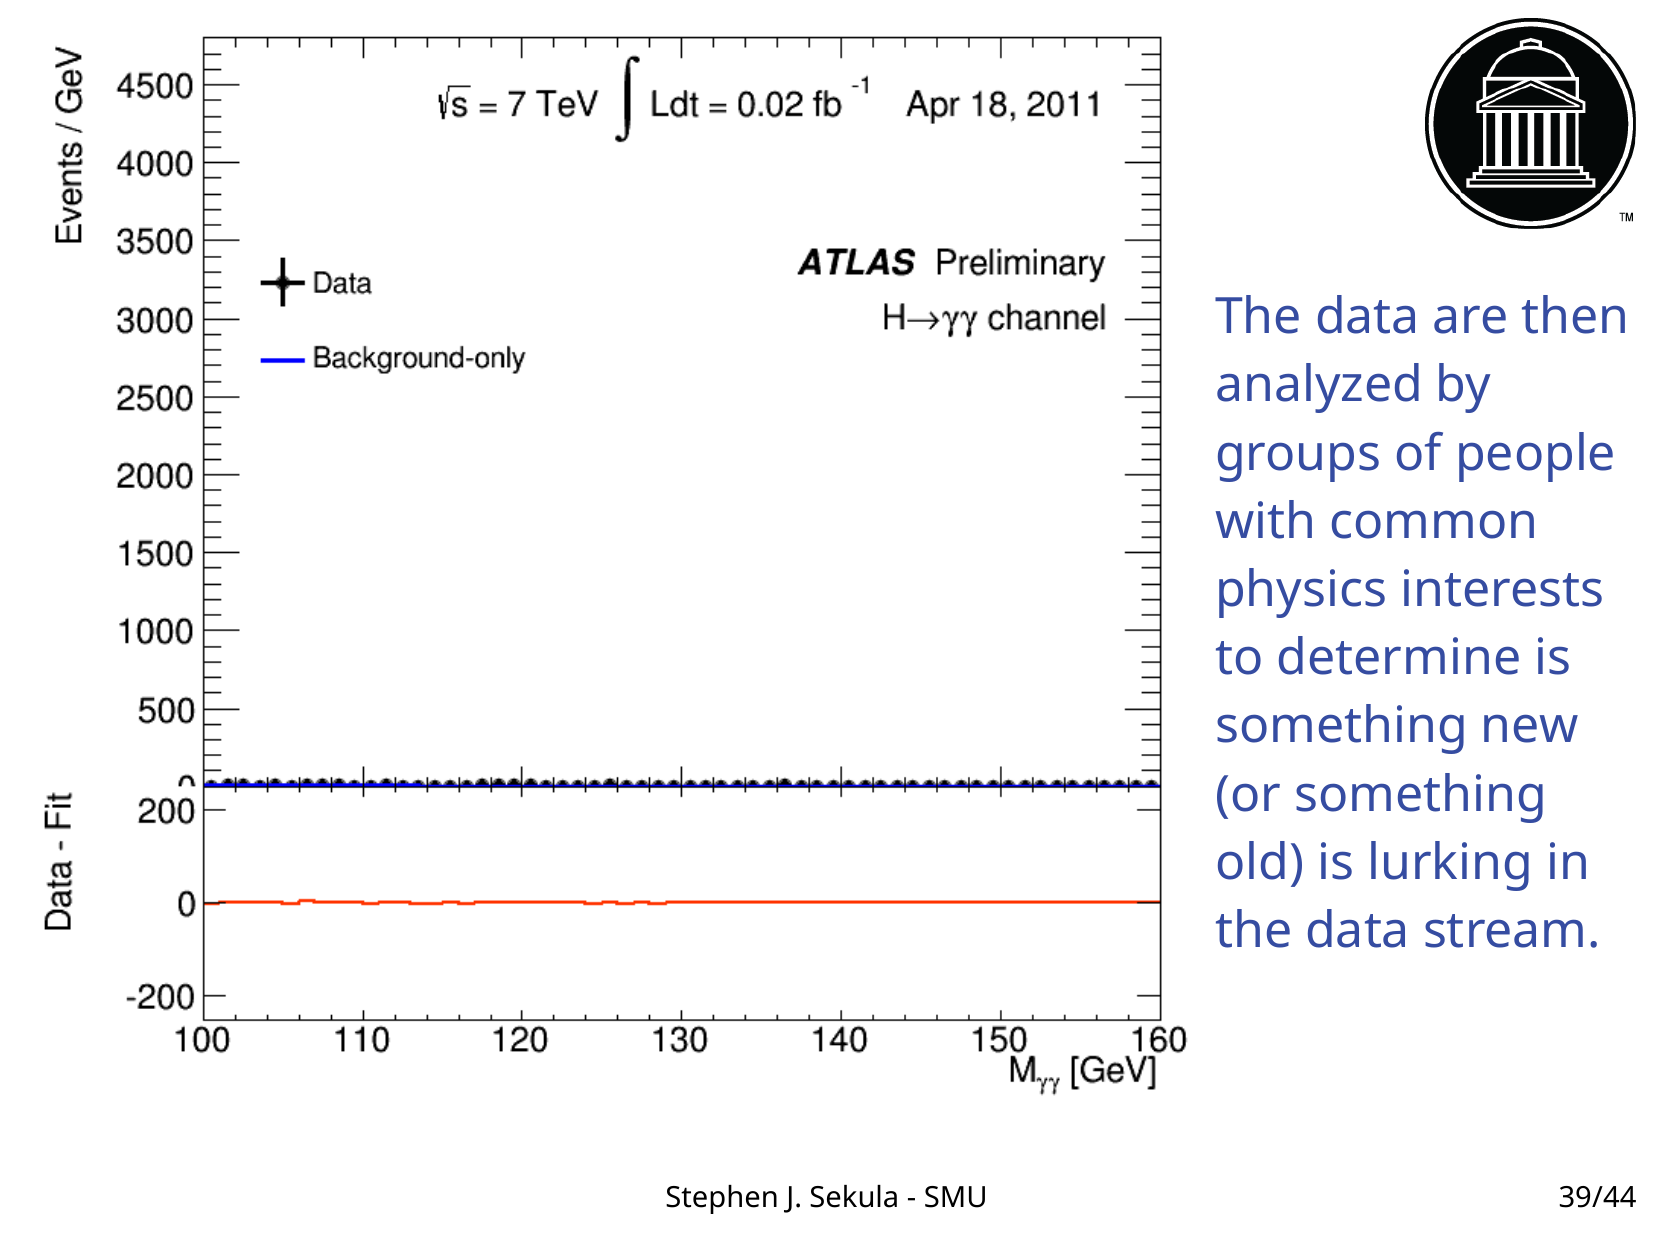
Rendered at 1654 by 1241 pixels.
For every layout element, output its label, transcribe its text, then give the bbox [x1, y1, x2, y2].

picture [10, 0, 1221, 1175]
text_box The data are then analyzed by groups of people with common physics interests to determine is something new (or something old) is lurking in the data stream. [1200, 272, 1654, 1007]
picture [1425, 18, 1636, 229]
